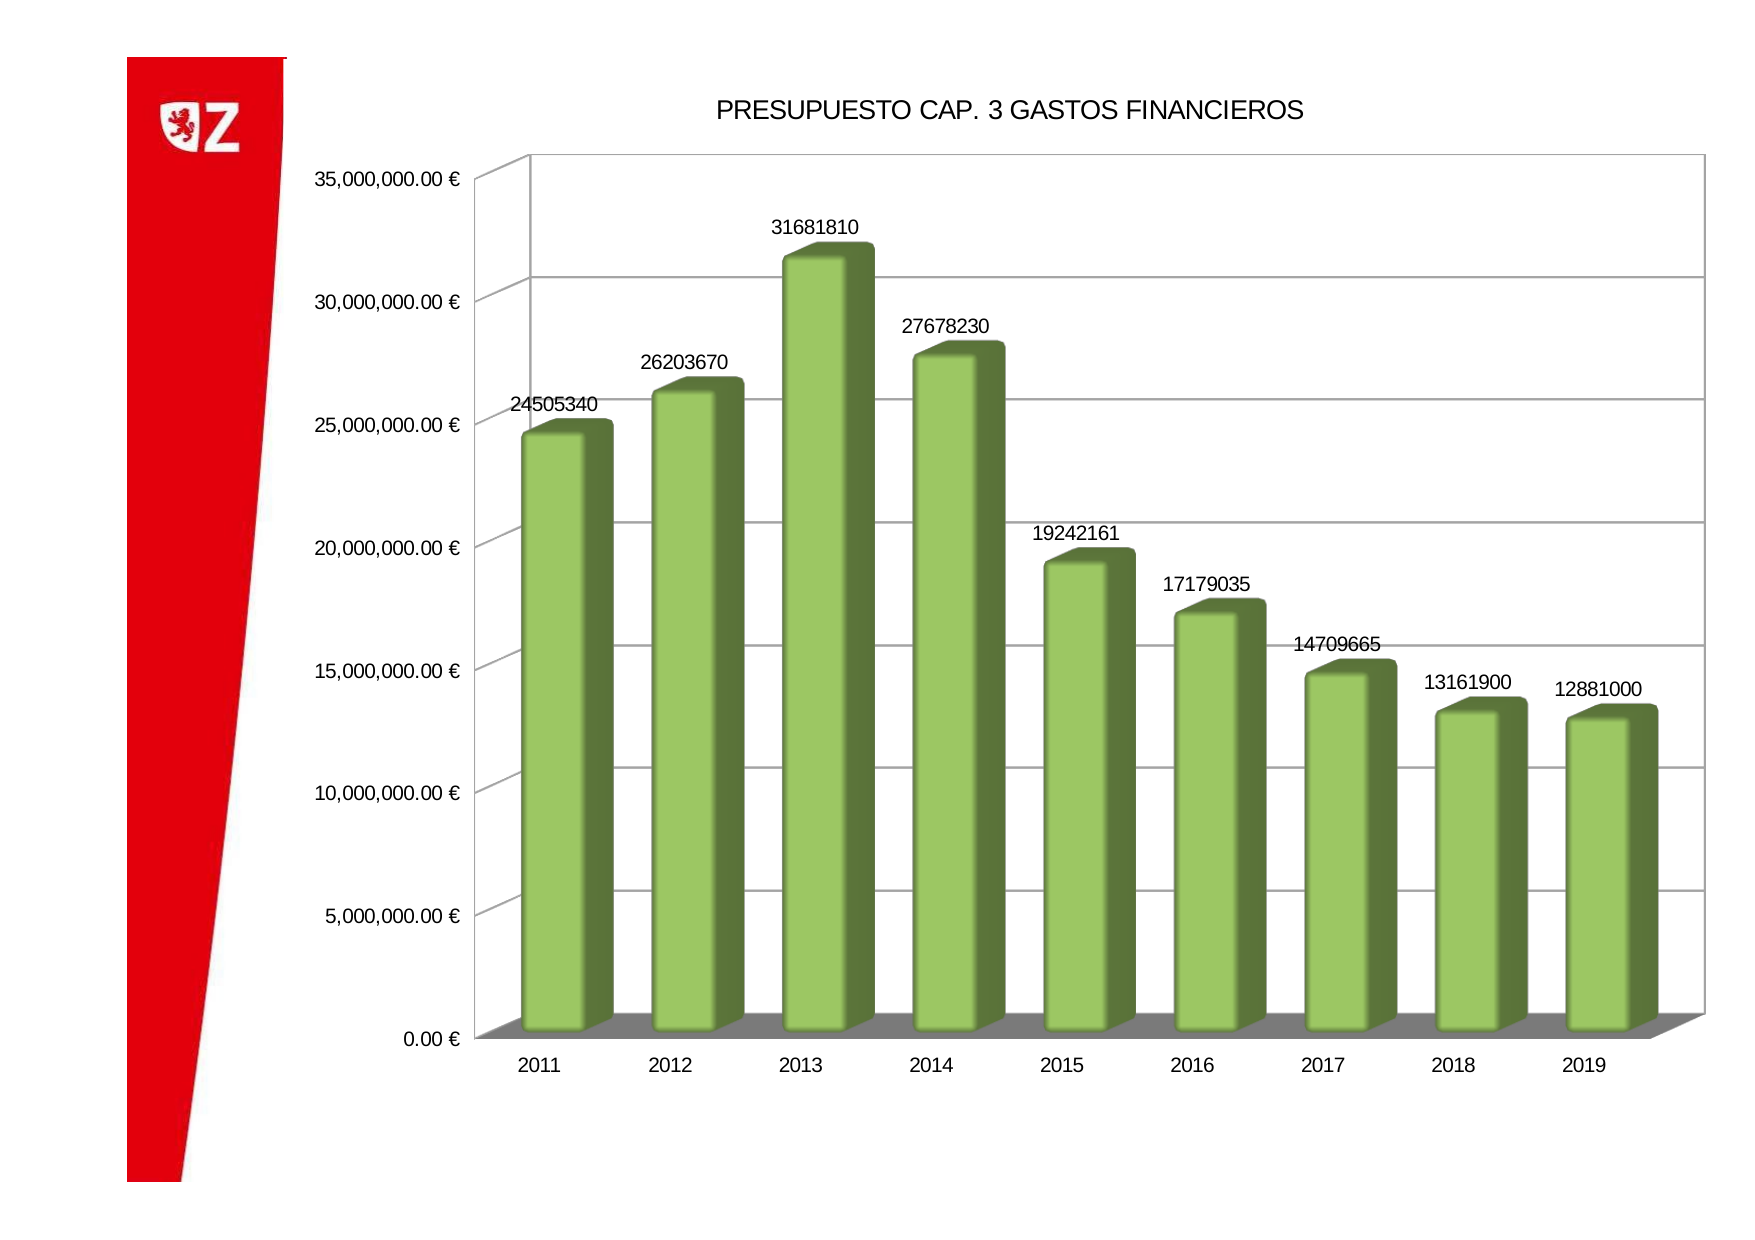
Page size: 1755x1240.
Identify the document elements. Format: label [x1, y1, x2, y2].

chart [283, 59, 1737, 1099]
picture [127, 57, 288, 1182]
